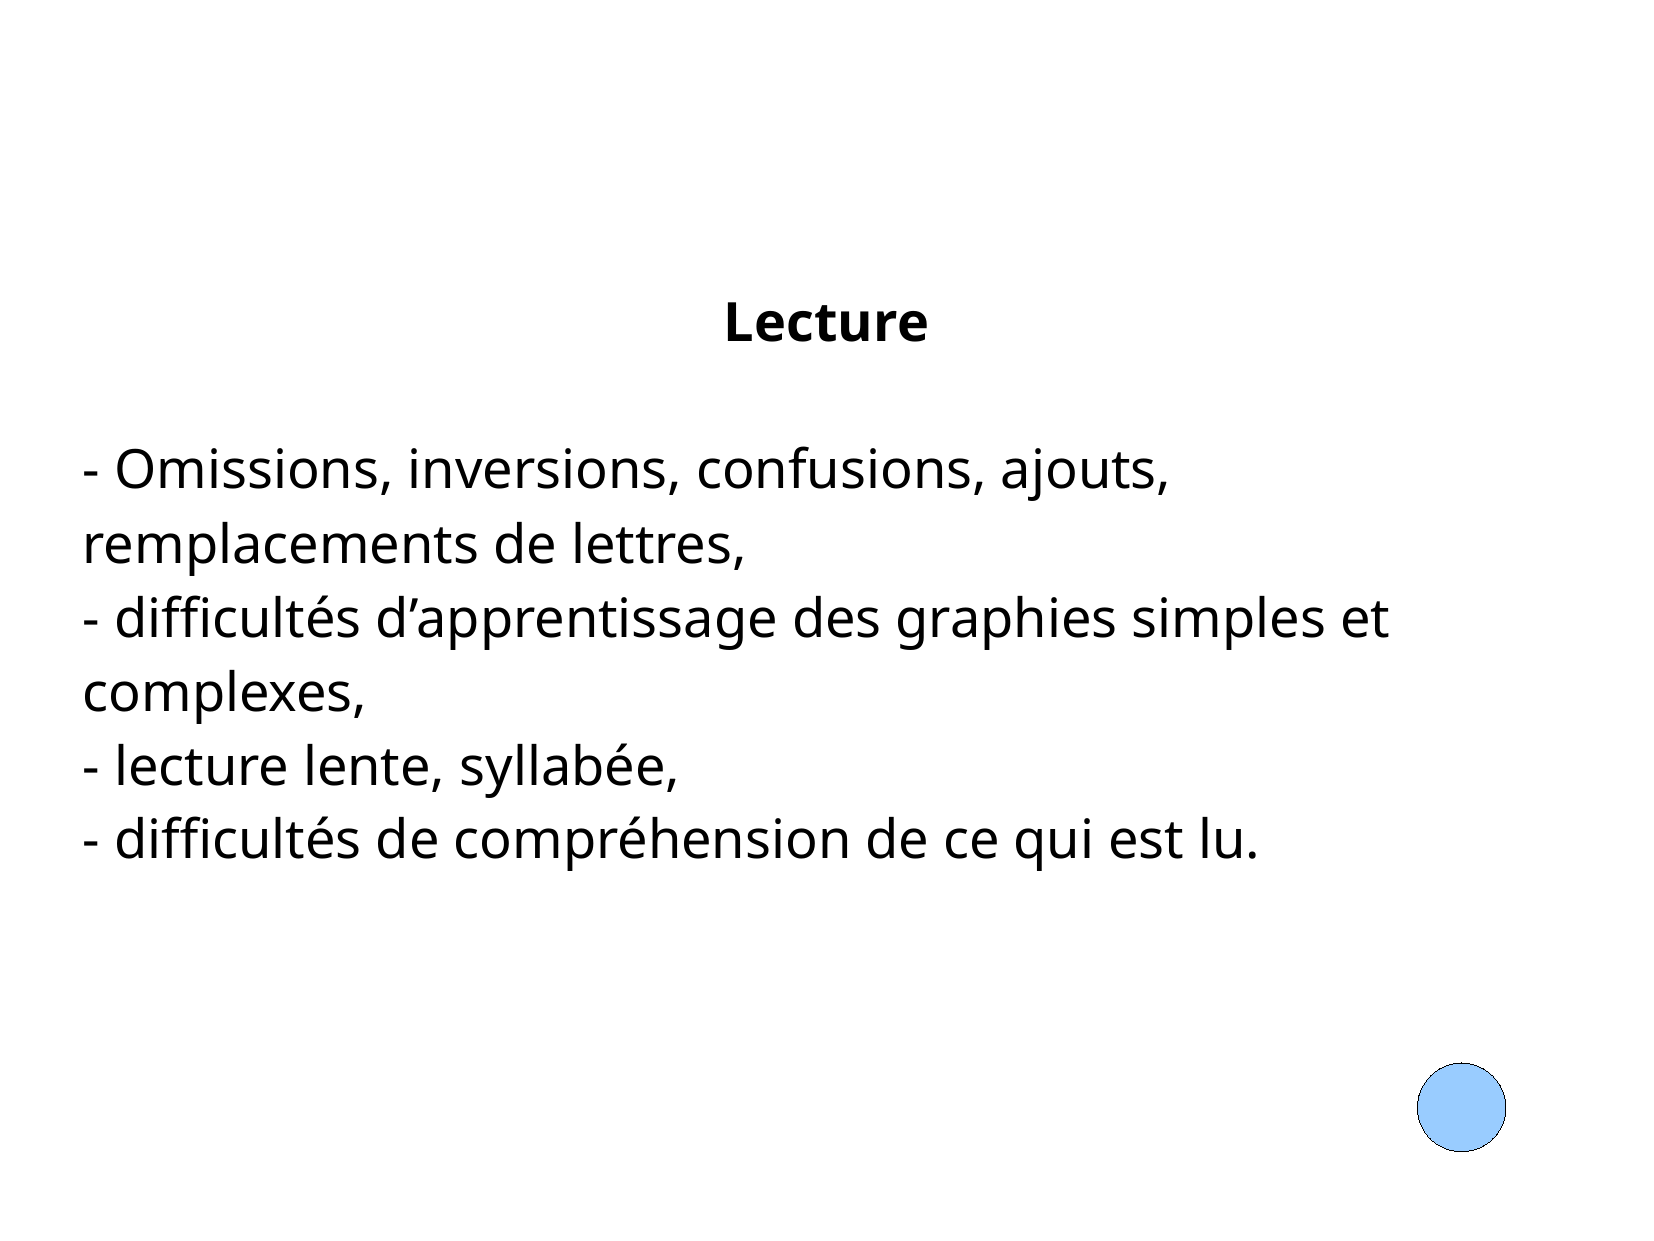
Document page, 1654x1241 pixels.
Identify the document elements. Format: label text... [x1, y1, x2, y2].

text_box [1417, 1062, 1506, 1152]
subtitle Lecture - Omissions, inversions, confusions, ajouts, remplacements de lettres, - difficultés d’apprentissage des graphies simples et complexes, - lecture lente, syllabée, - difficultés de compréhension de ce qui est lu. [82, 49, 1571, 1109]
